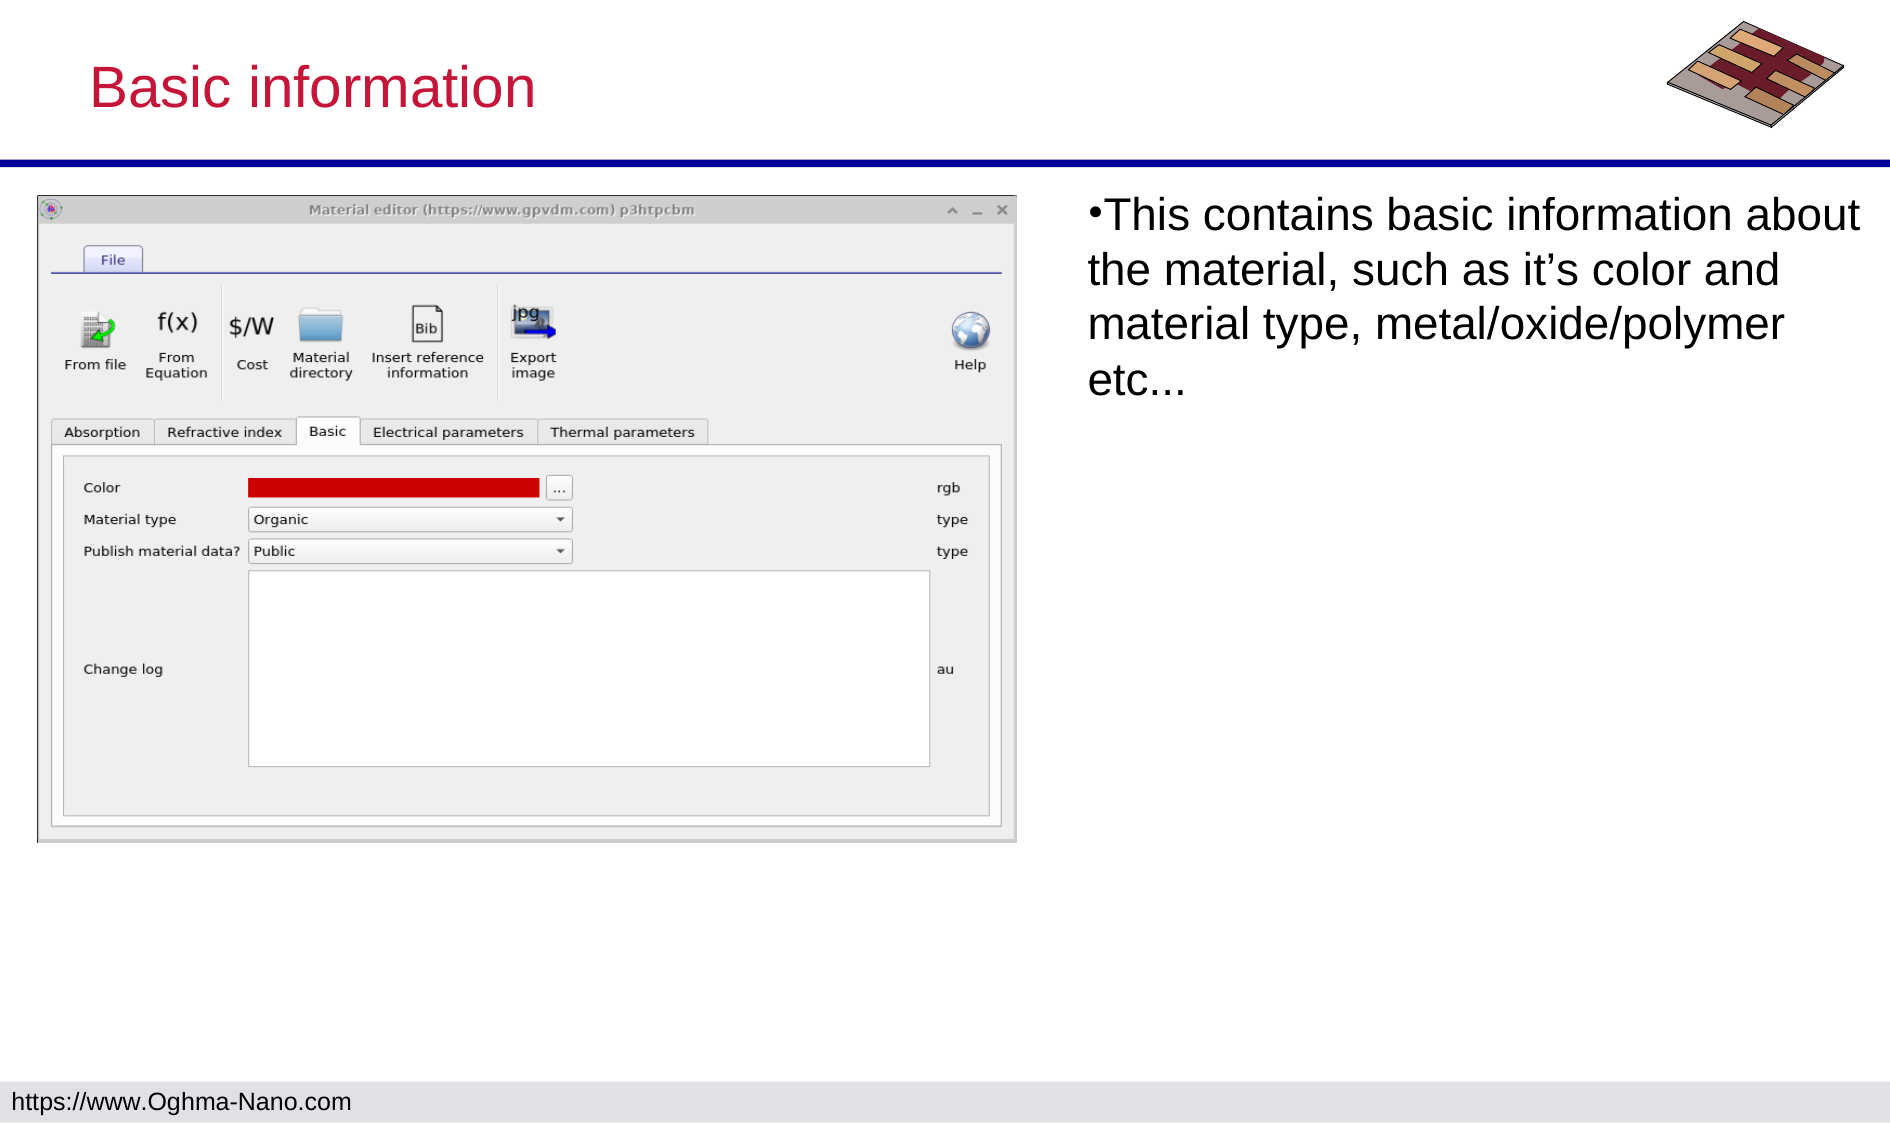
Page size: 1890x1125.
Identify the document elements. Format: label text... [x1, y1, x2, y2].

title Basic information [74, 34, 1634, 140]
text_box This contains basic information about the material, such as it’s color and material type, metal/oxide/polymer etc... [1072, 176, 1890, 852]
picture [37, 195, 1017, 843]
